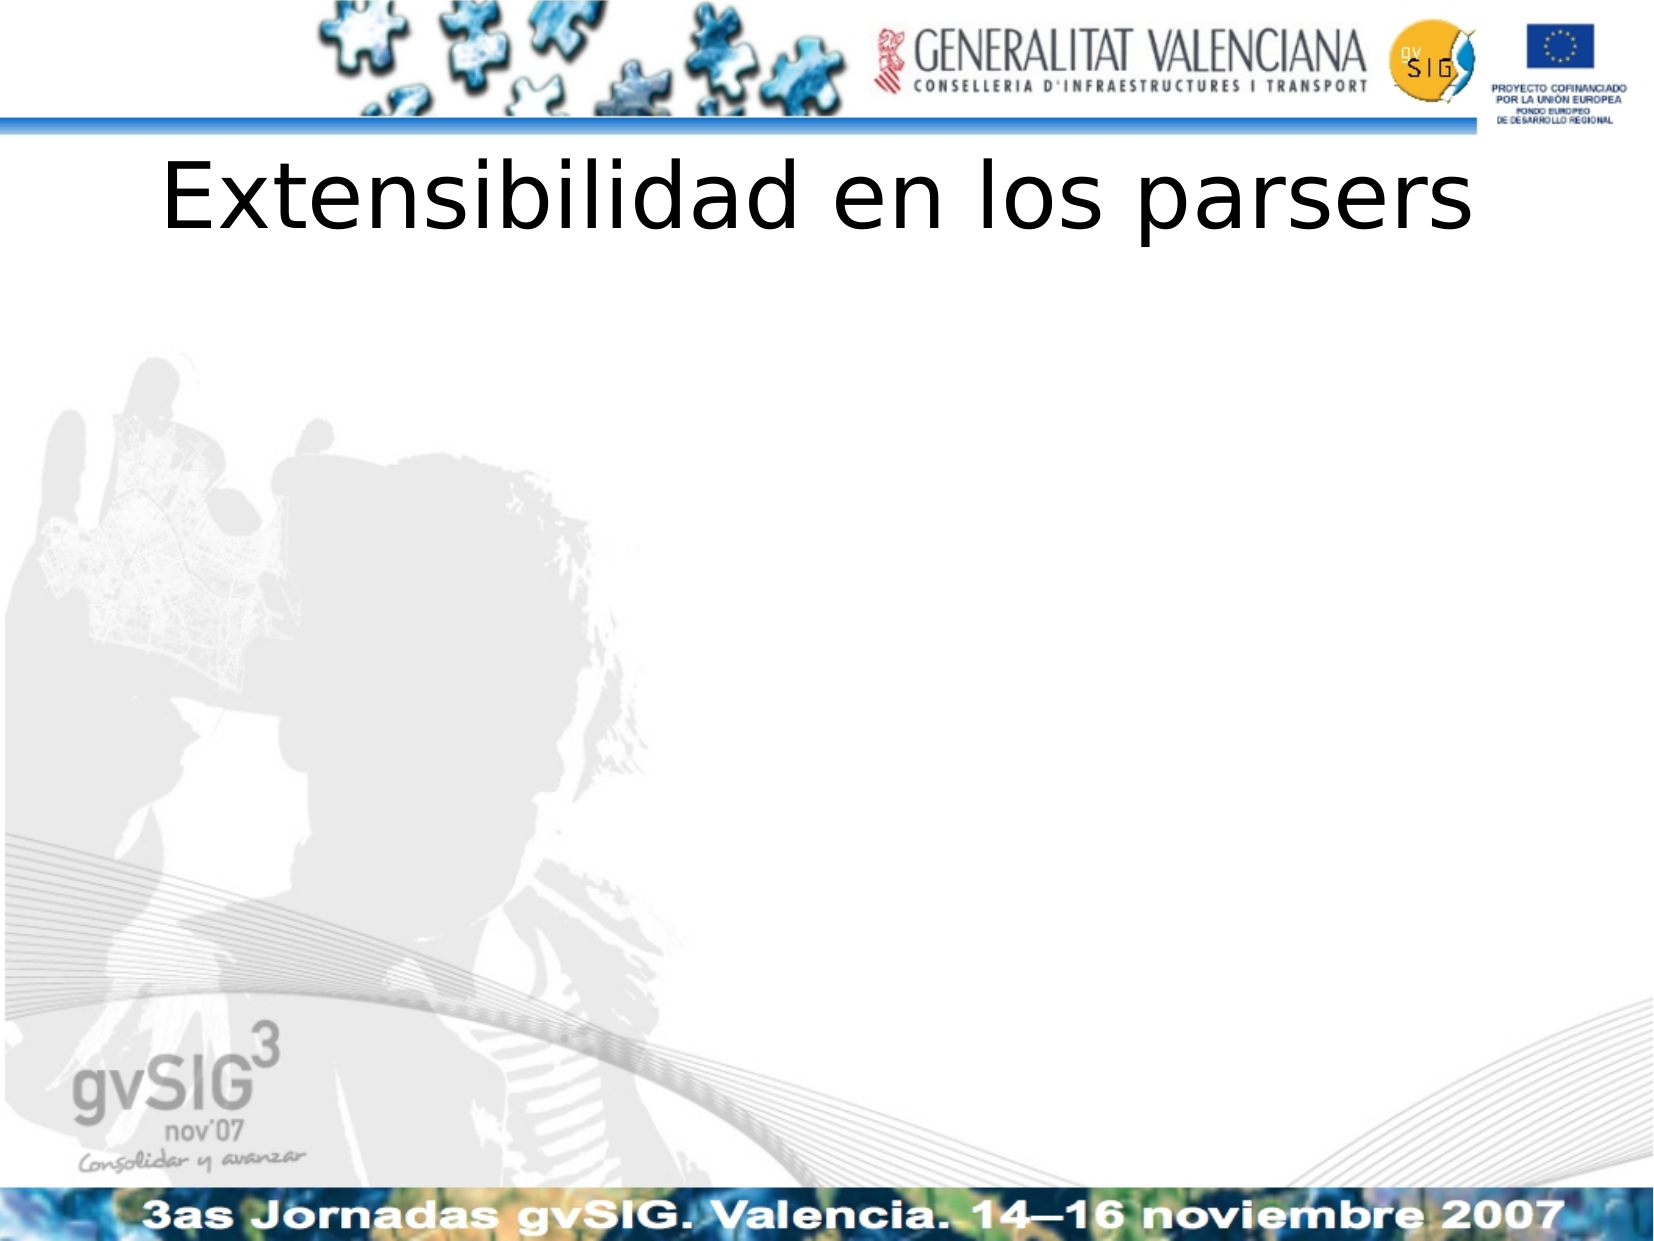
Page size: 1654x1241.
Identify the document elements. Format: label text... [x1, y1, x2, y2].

picture [0, 0, 1654, 1241]
title Extensibilidad en los parsers [75, 92, 1563, 301]
